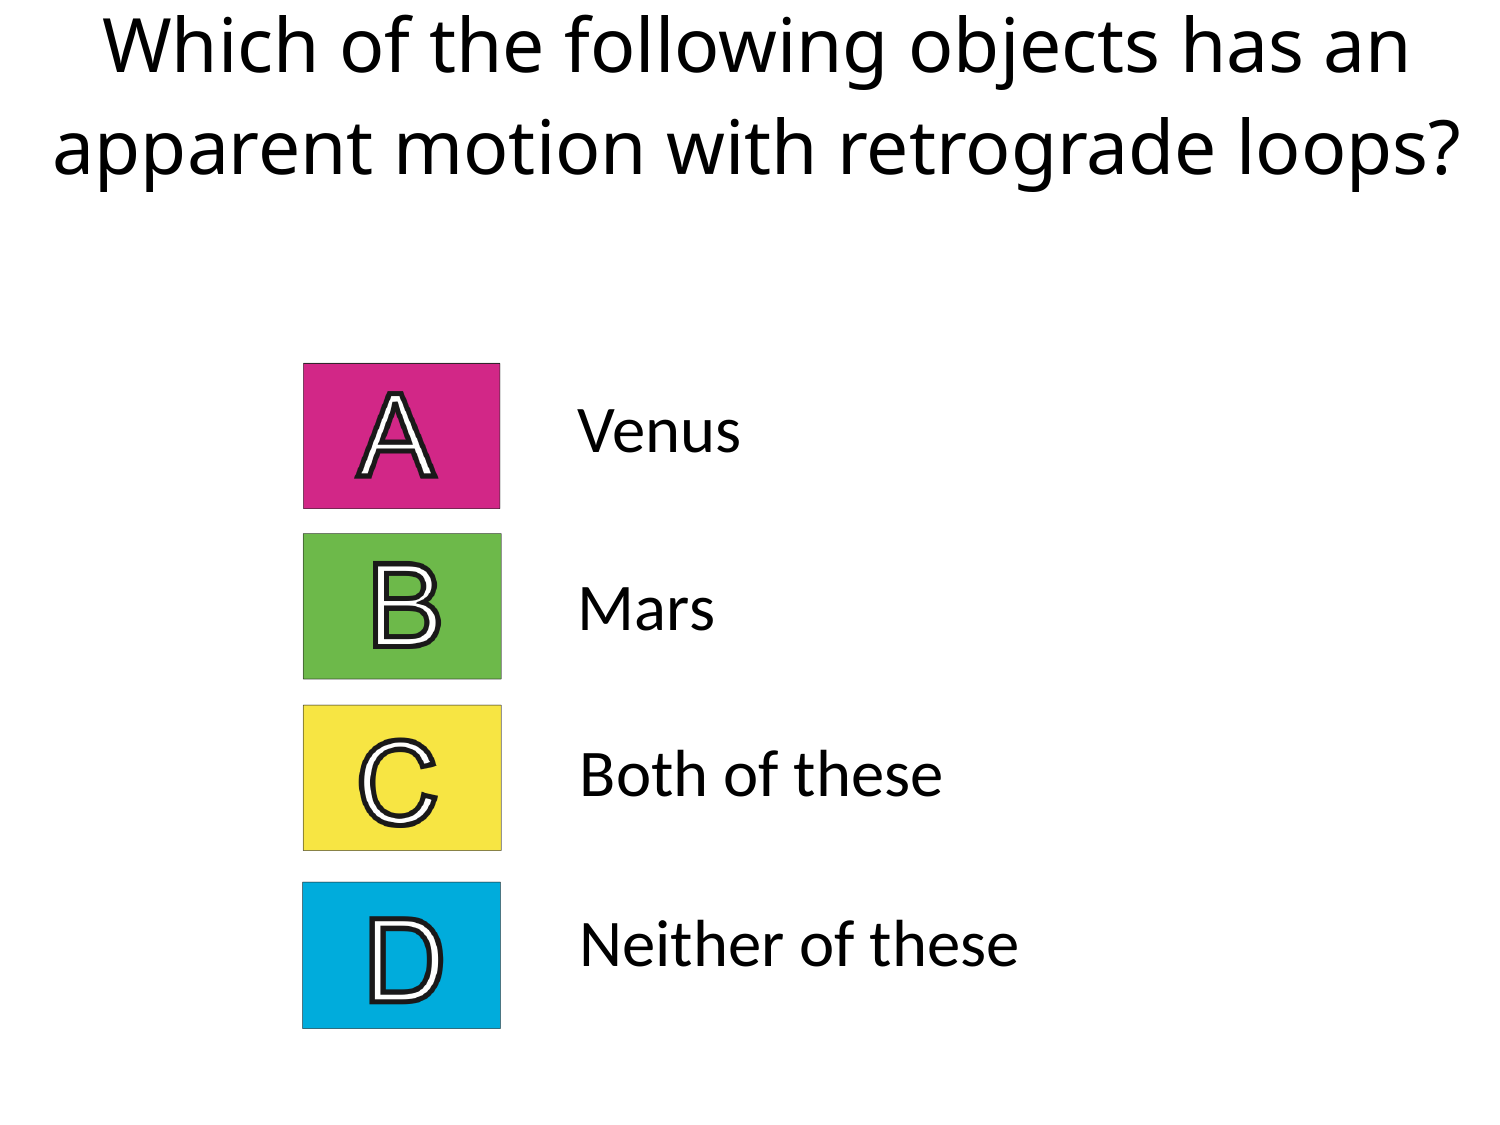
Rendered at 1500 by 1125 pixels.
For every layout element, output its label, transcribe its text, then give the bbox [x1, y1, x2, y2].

picture [301, 703, 503, 852]
picture [301, 880, 502, 1030]
text_box Mars [563, 556, 731, 652]
title Which of the following objects has an apparent motion with retrograde loops? [45, 7, 1471, 182]
text_box Neither of these [564, 892, 1035, 988]
text_box Venus [563, 378, 757, 474]
picture [301, 360, 502, 511]
text_box Both of these [564, 722, 959, 817]
picture [301, 531, 503, 681]
